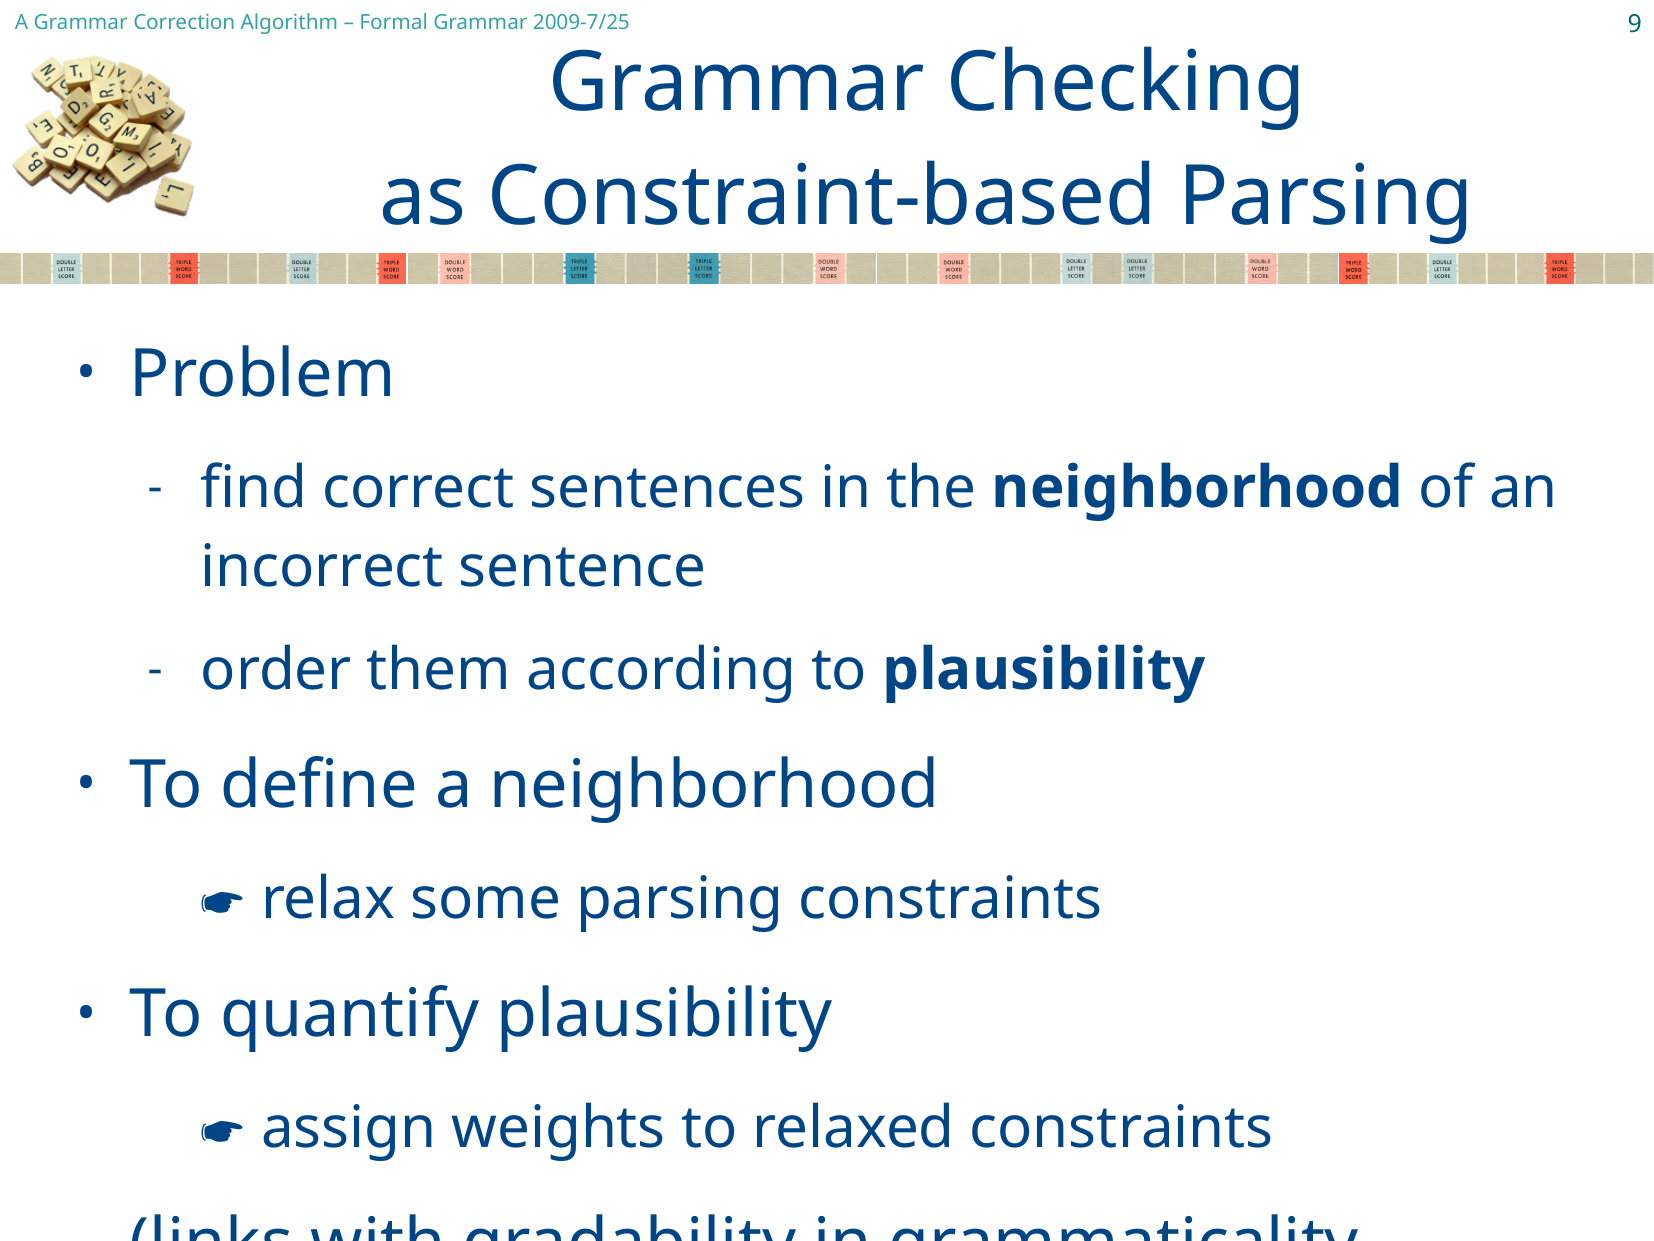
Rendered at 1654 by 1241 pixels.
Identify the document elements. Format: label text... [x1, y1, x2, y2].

picture [11, 53, 195, 219]
picture [877, 253, 1338, 284]
title Grammar Checking as Constraint-based Parsing [218, 34, 1636, 236]
list Problem find correct sentences in the neighborhood of an incorrect sentence order them according to plausibility To define a neighborhood ☛ relax some parsing constraints To quantify plausibility ☛ assign weights to relaxed constraints (links with gradability in grammaticality judgments) [59, 324, 1654, 1212]
picture [408, 253, 876, 284]
picture [0, 253, 406, 284]
picture [1339, 253, 1654, 284]
